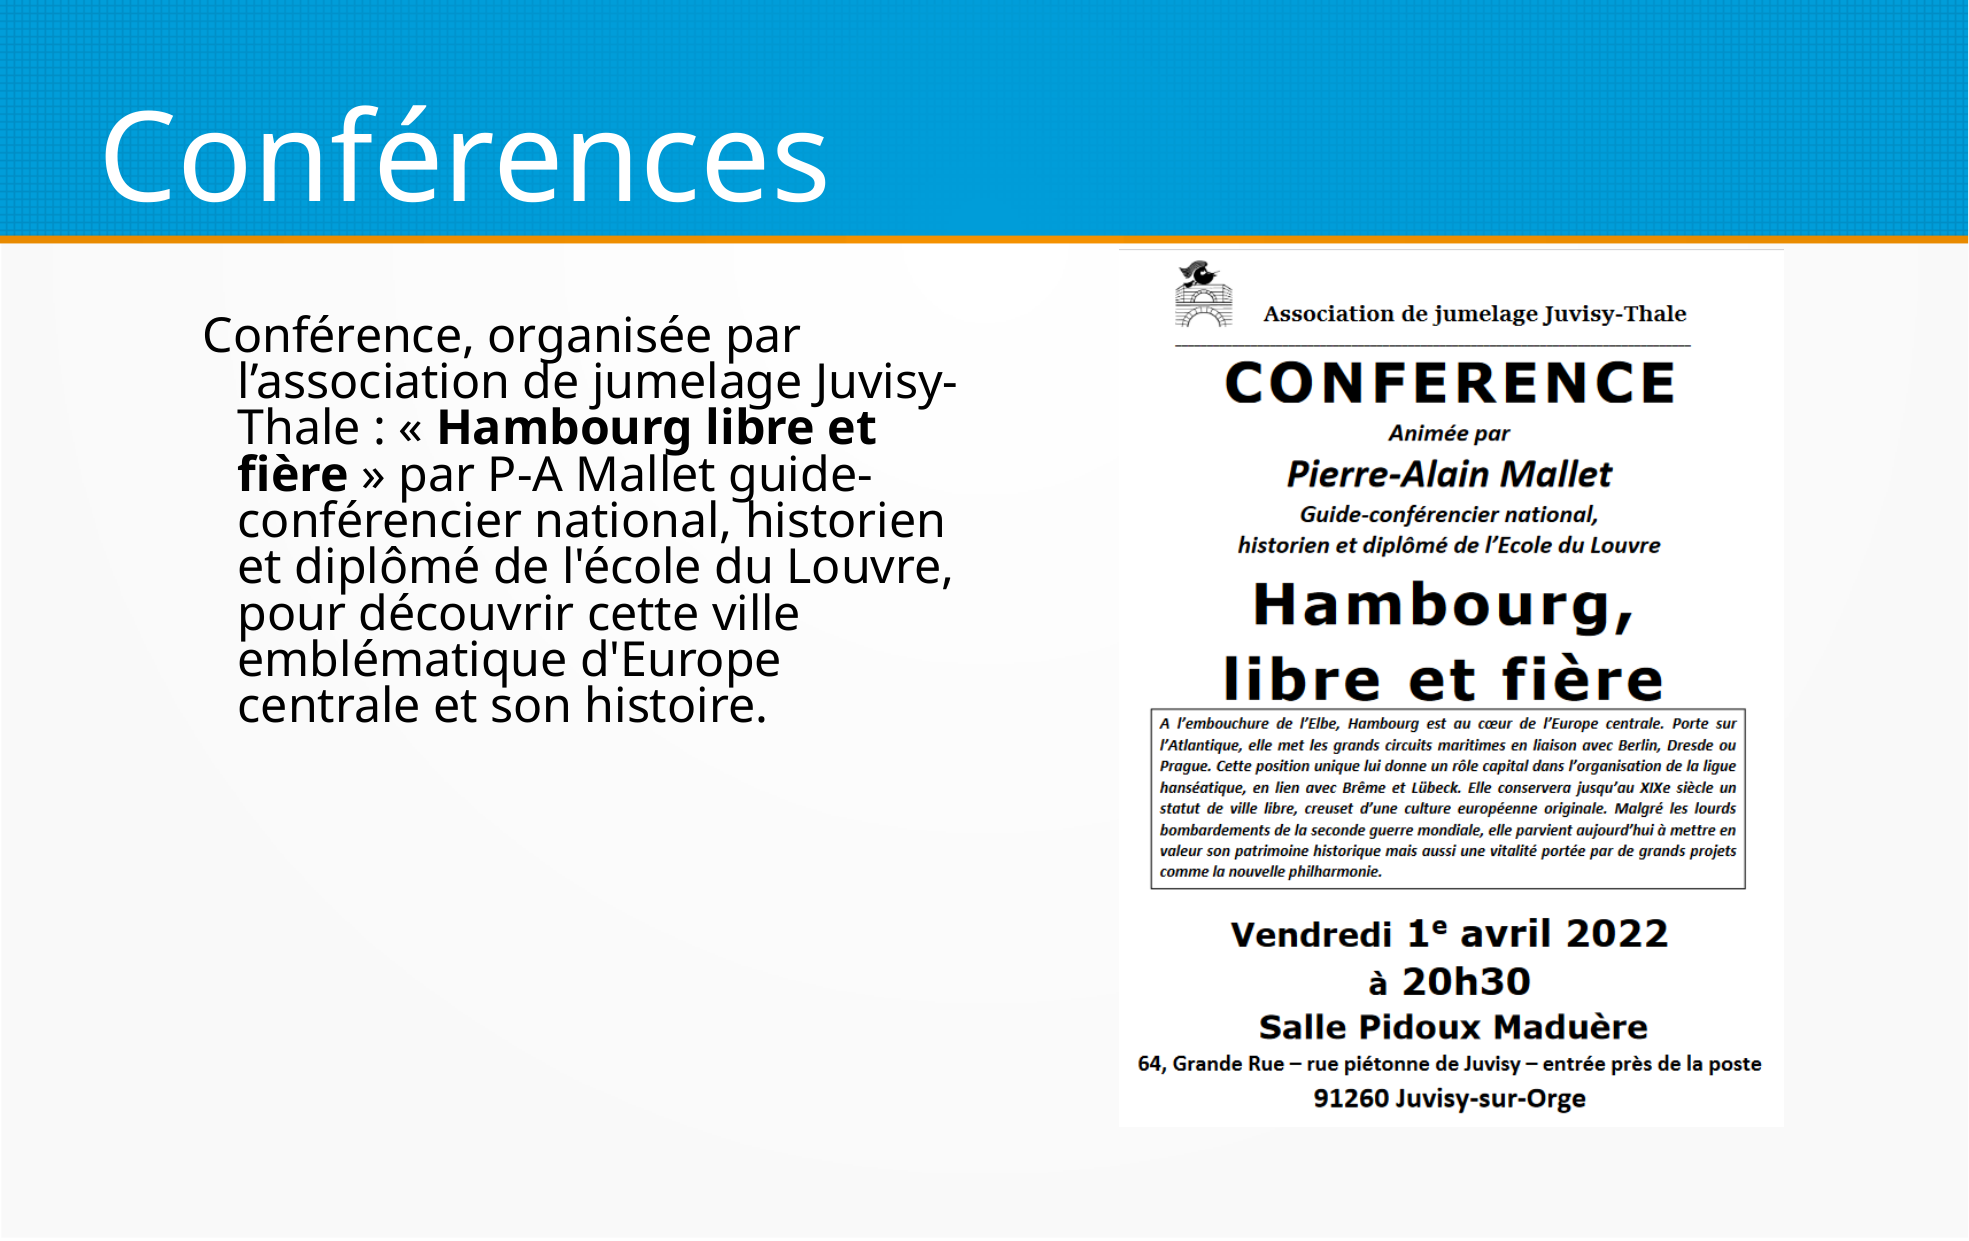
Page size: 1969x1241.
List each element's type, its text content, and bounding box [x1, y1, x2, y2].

picture [1119, 249, 1784, 1127]
list Conférence, organisée par l’association de jumelage Juvisy-Thale : « Hambourg libre et fière » par P-A Mallet guide-conférencier national, historien et diplômé de l'école du Louvre, pour découvrir cette ville emblématique d'Europe centrale et son histoire. [98, 315, 958, 765]
title Conférences [98, 19, 1870, 227]
